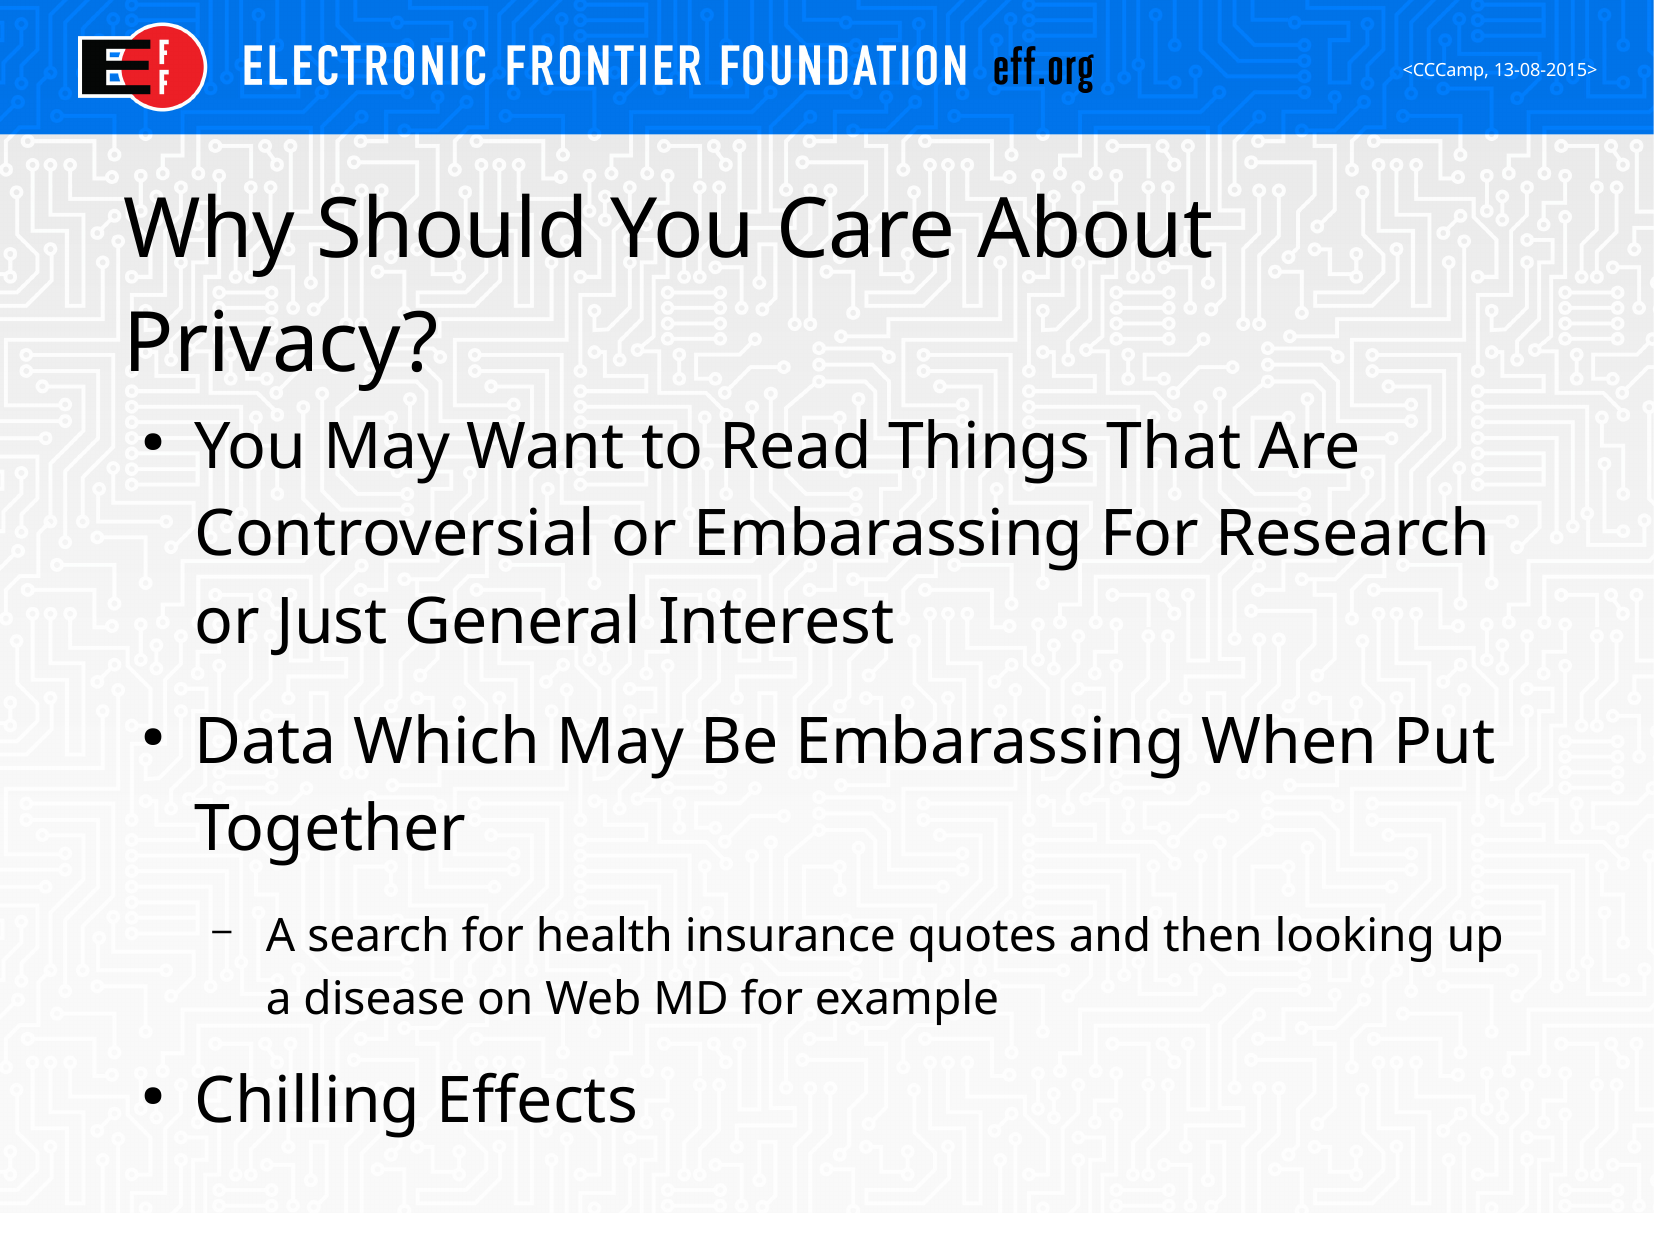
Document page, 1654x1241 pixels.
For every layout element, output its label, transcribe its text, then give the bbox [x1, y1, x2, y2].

list You May Want to Read Things That Are Controversial or Embarassing For Research or Just General Interest Data Which May Be Embarassing When Put Together A search for health insurance quotes and then looking up a disease on Web MD for example Chilling Effects [124, 399, 1530, 1144]
picture [0, 0, 1654, 1213]
title Why Should You Care About Privacy? [124, 179, 1530, 386]
